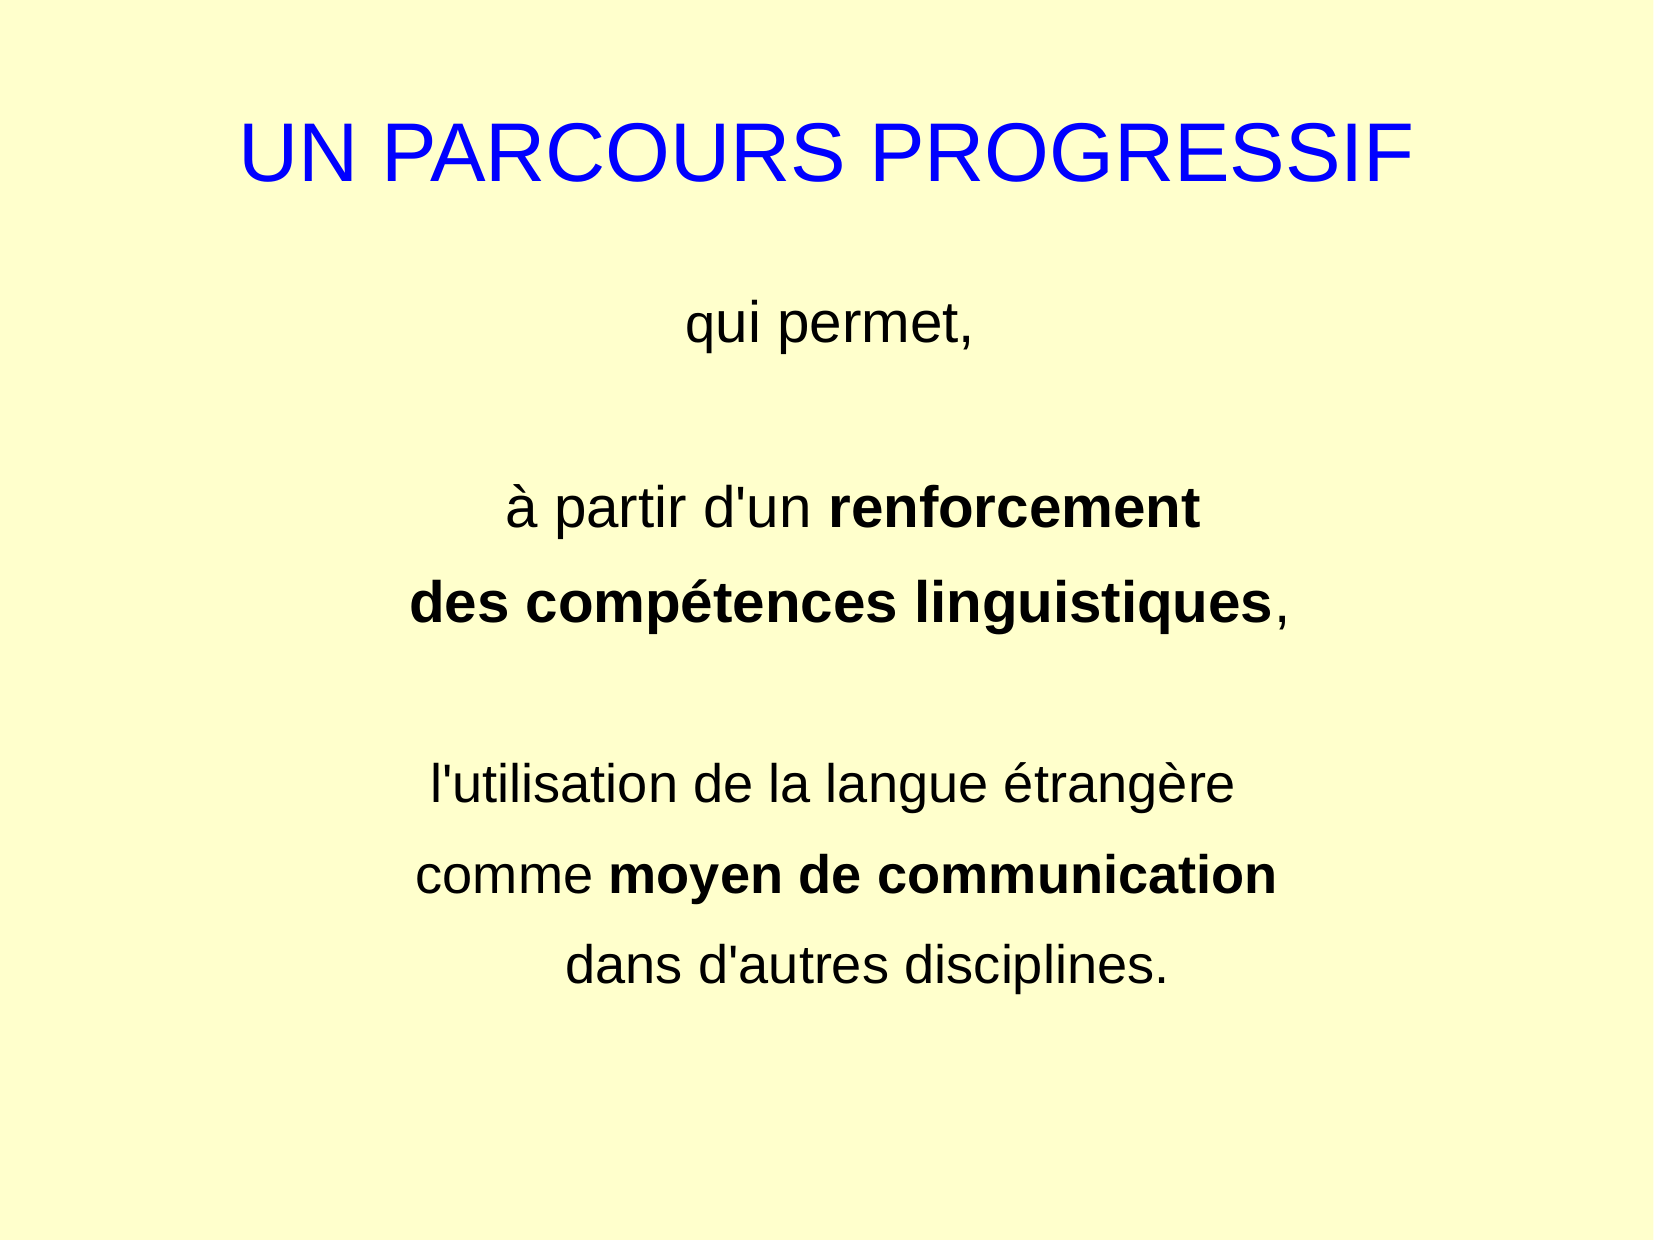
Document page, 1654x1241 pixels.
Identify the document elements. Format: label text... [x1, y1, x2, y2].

title UN PARCOURS PROGRESSIF [82, 56, 1571, 250]
list qui permet, à partir d'un renforcement des compétences linguistiques, l'utilisation de la langue étrangère comme moyen de communication dans d'autres disciplines. [82, 290, 1571, 1094]
